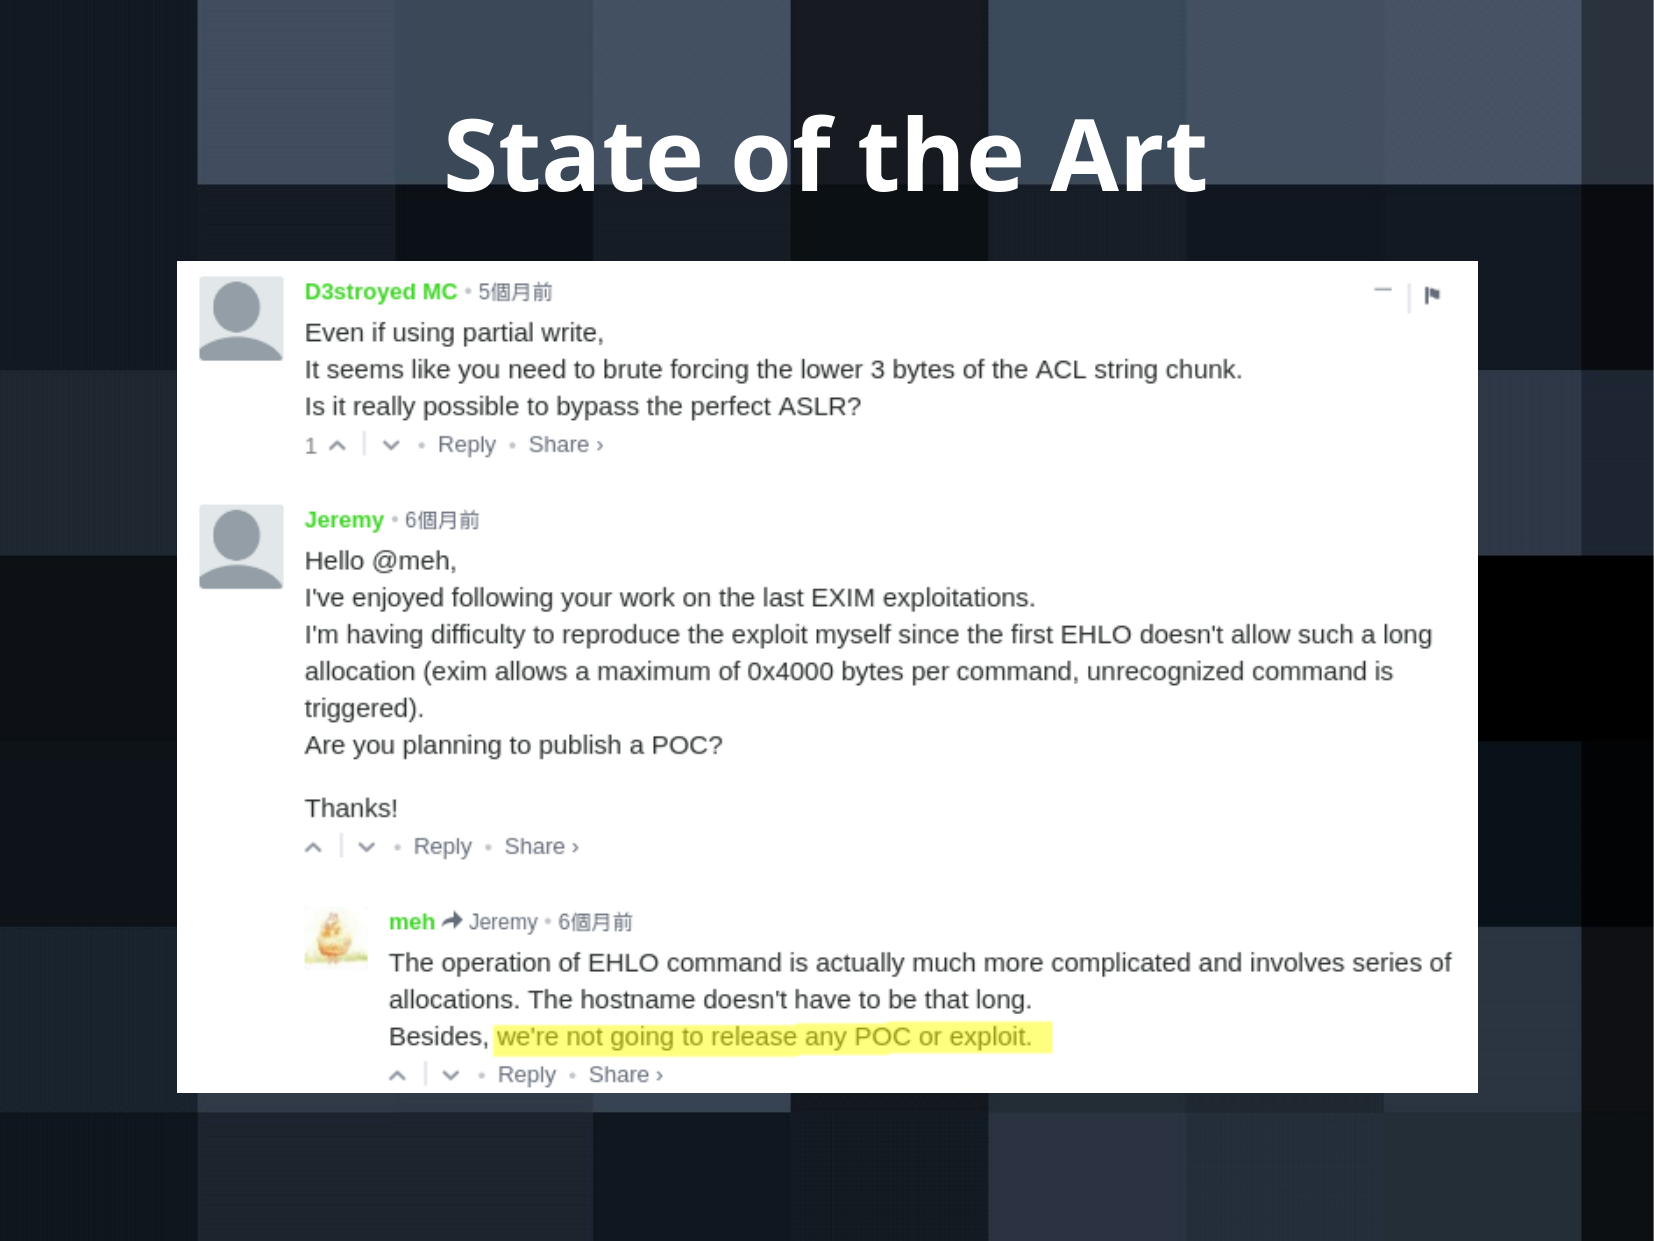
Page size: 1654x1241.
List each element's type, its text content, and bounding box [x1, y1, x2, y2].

text_box [88, 289, 1595, 1152]
title State of the Art [82, 49, 1571, 257]
picture [0, 0, 1654, 1241]
